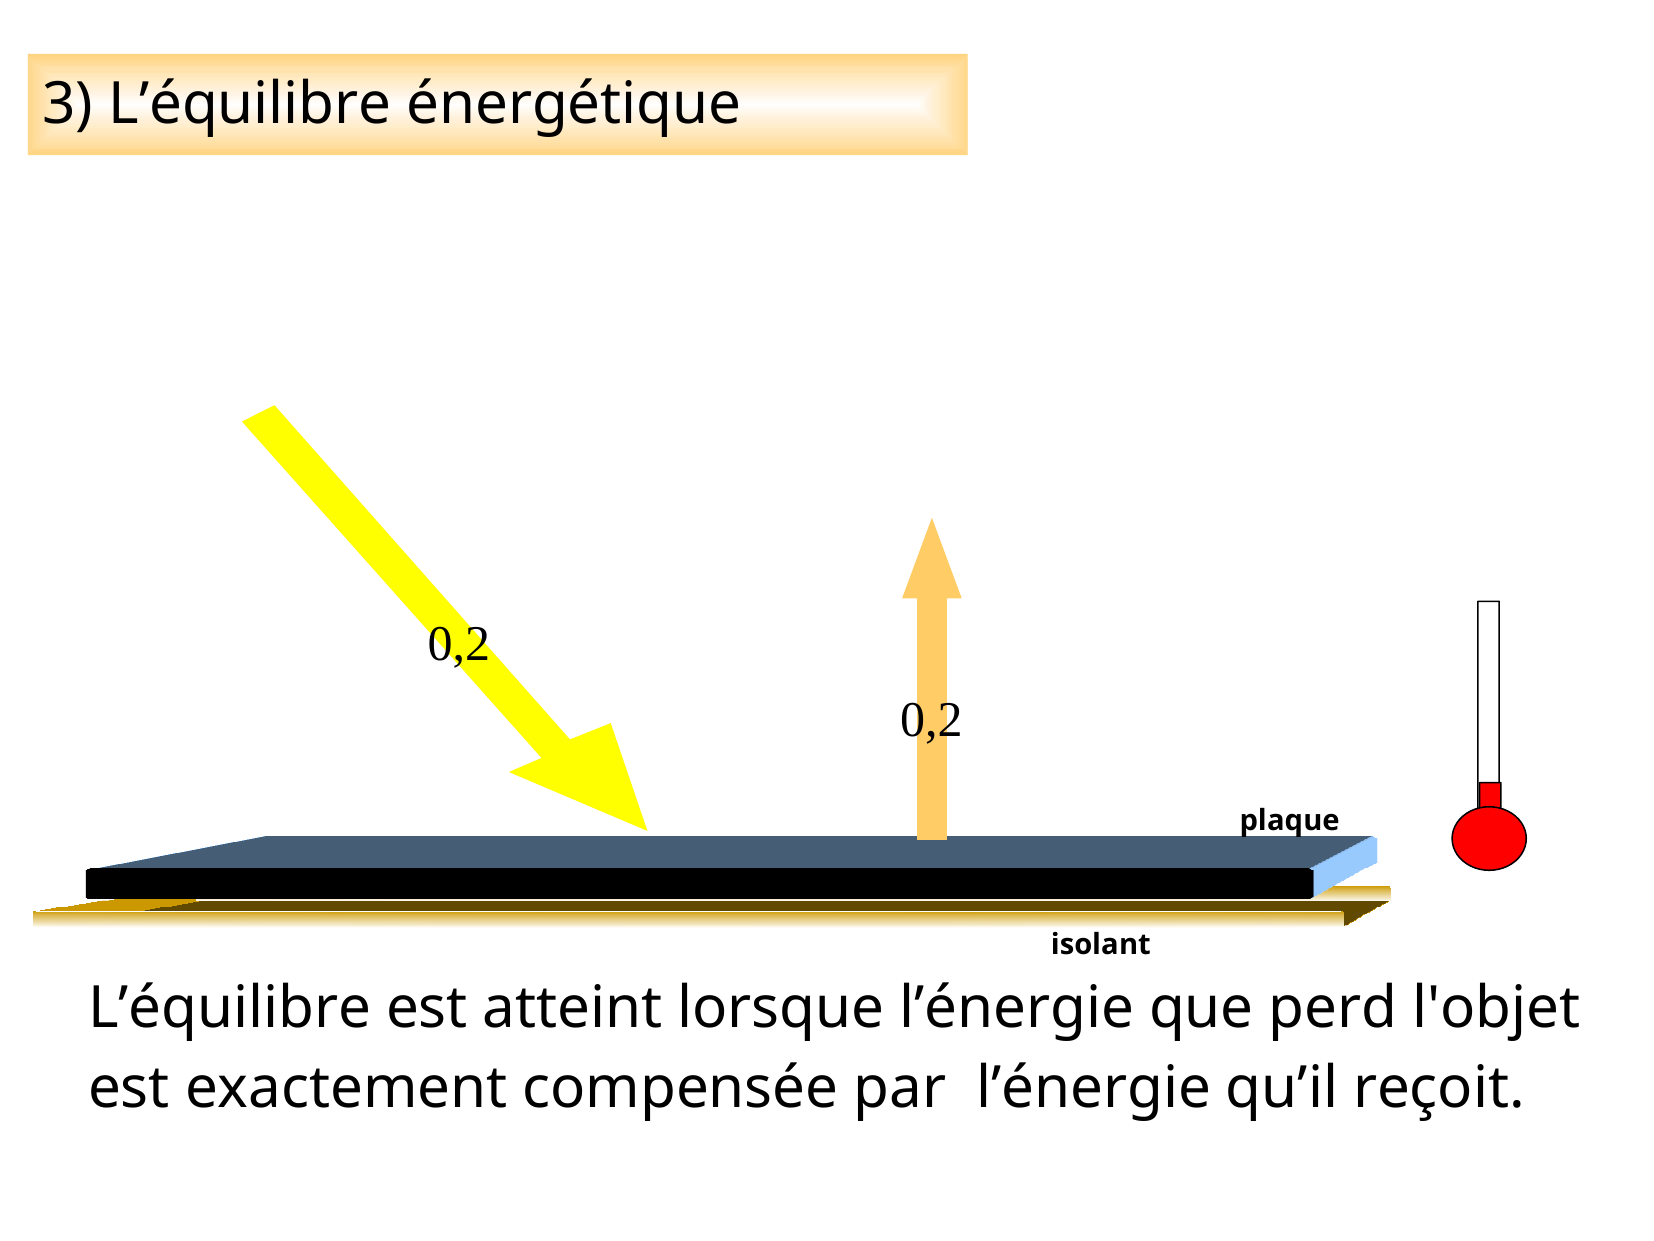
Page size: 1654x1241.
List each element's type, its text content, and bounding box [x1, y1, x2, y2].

text_box L’équilibre est atteint lorsque l’énergie que perd l'objet est exactement compensée par l’énergie qu’il reçoit. [73, 957, 1611, 1201]
text_box 0,2 [900, 693, 990, 763]
text_box [241, 405, 461, 630]
text_box 3) L’équilibre énergétique [27, 53, 967, 155]
text_box [478, 680, 646, 826]
text_box 0,2 [427, 616, 518, 687]
text_box isolant [1036, 915, 1288, 990]
picture [21, 826, 1406, 938]
text_box [902, 517, 962, 693]
text_box [1470, 601, 1527, 871]
text_box [917, 763, 947, 840]
text_box [27, 53, 968, 156]
text_box plaque [1224, 791, 1477, 866]
